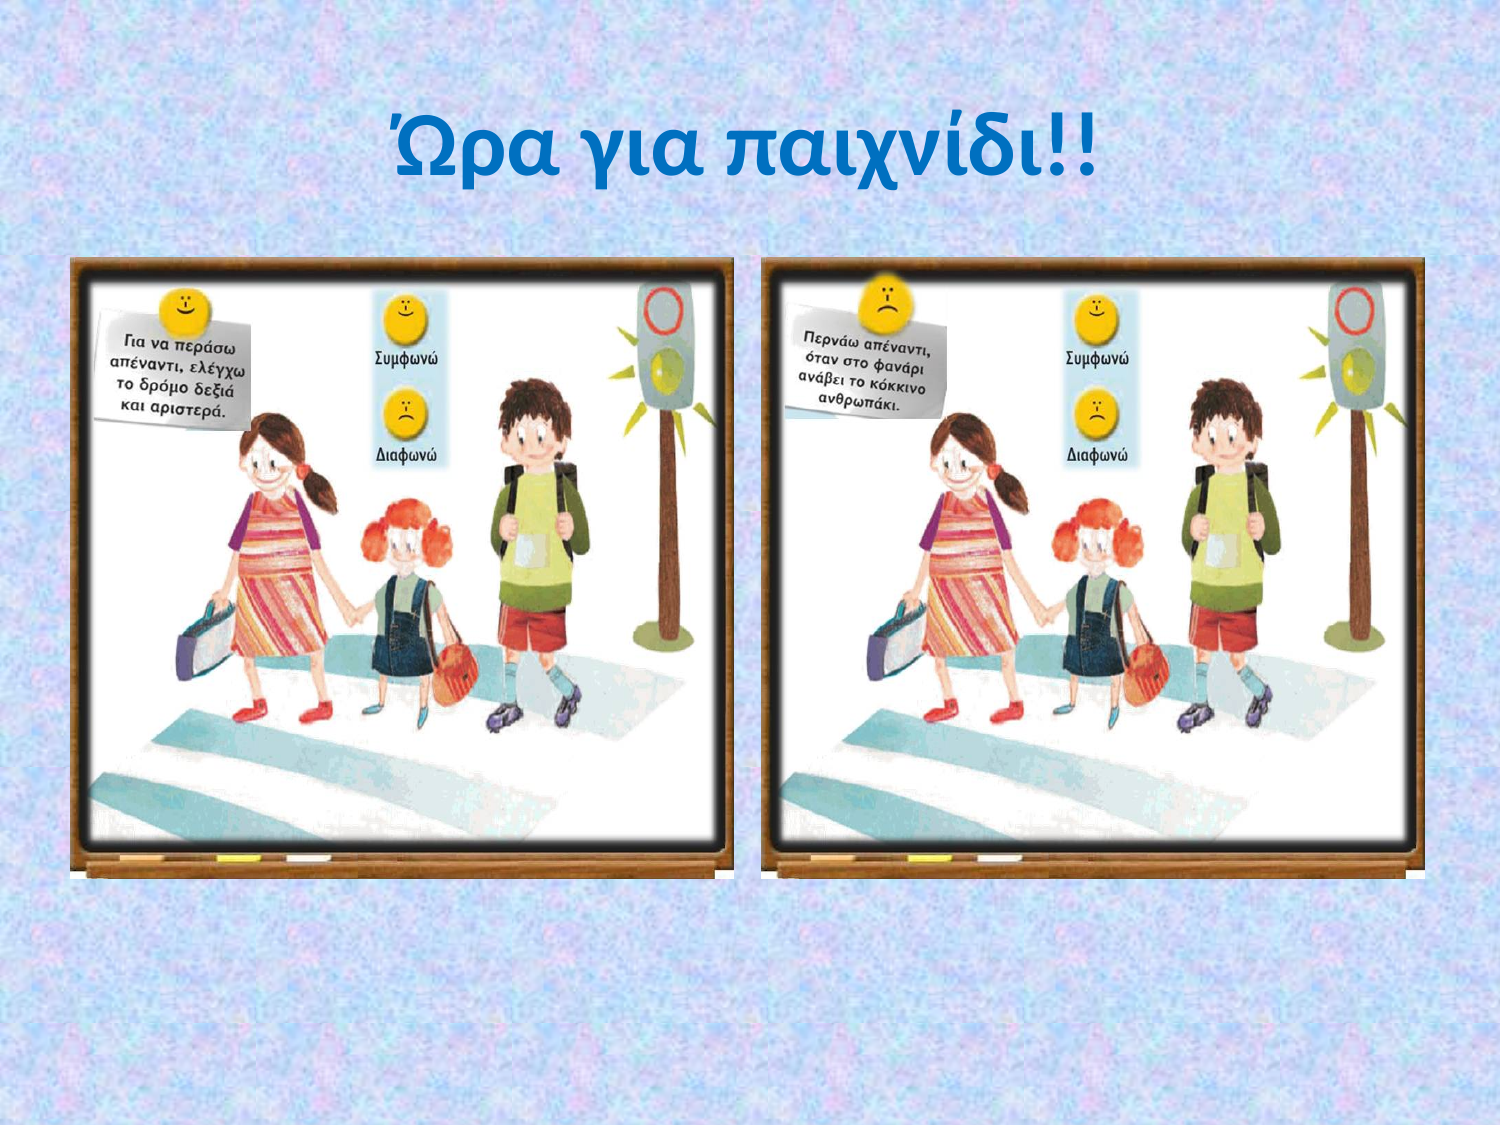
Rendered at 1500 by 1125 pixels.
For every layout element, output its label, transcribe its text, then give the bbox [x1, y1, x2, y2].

title Ώρα για παιχνίδι!! [75, 45, 1425, 233]
picture [0, 0, 1500, 1125]
